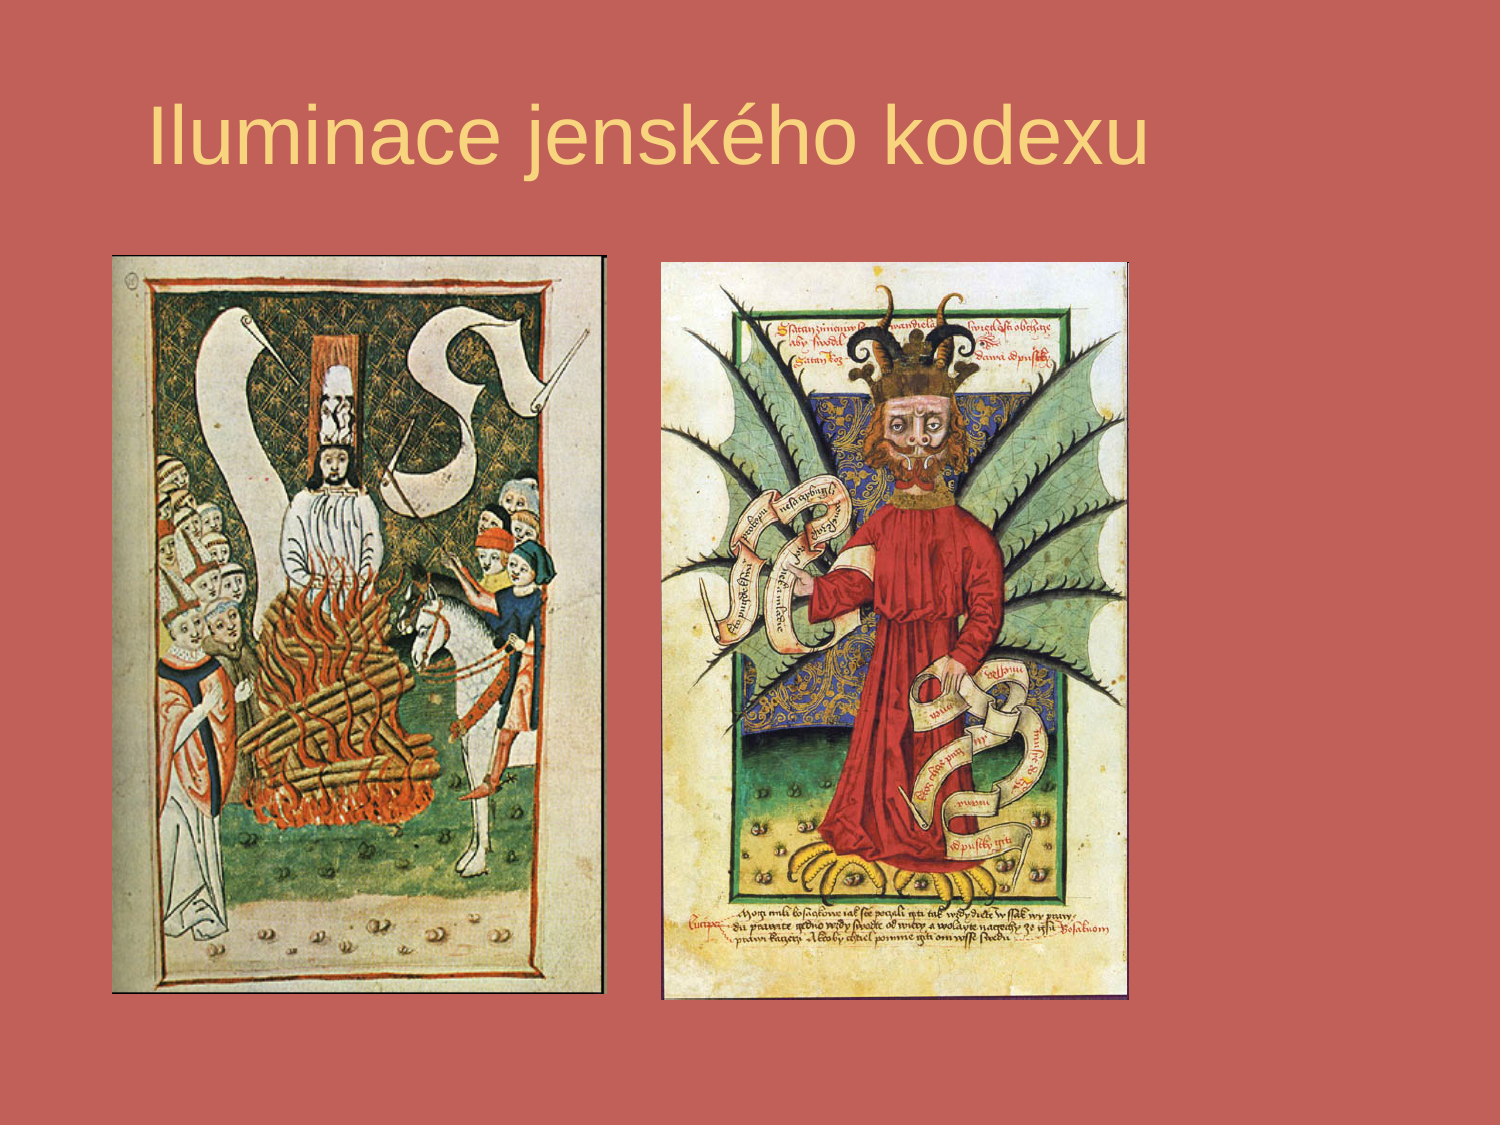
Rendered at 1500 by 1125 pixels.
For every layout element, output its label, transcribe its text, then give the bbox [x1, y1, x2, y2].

text_box [112, 255, 607, 994]
title Iluminace jenského kodexu [35, 37, 1263, 225]
text_box [661, 262, 1129, 1001]
